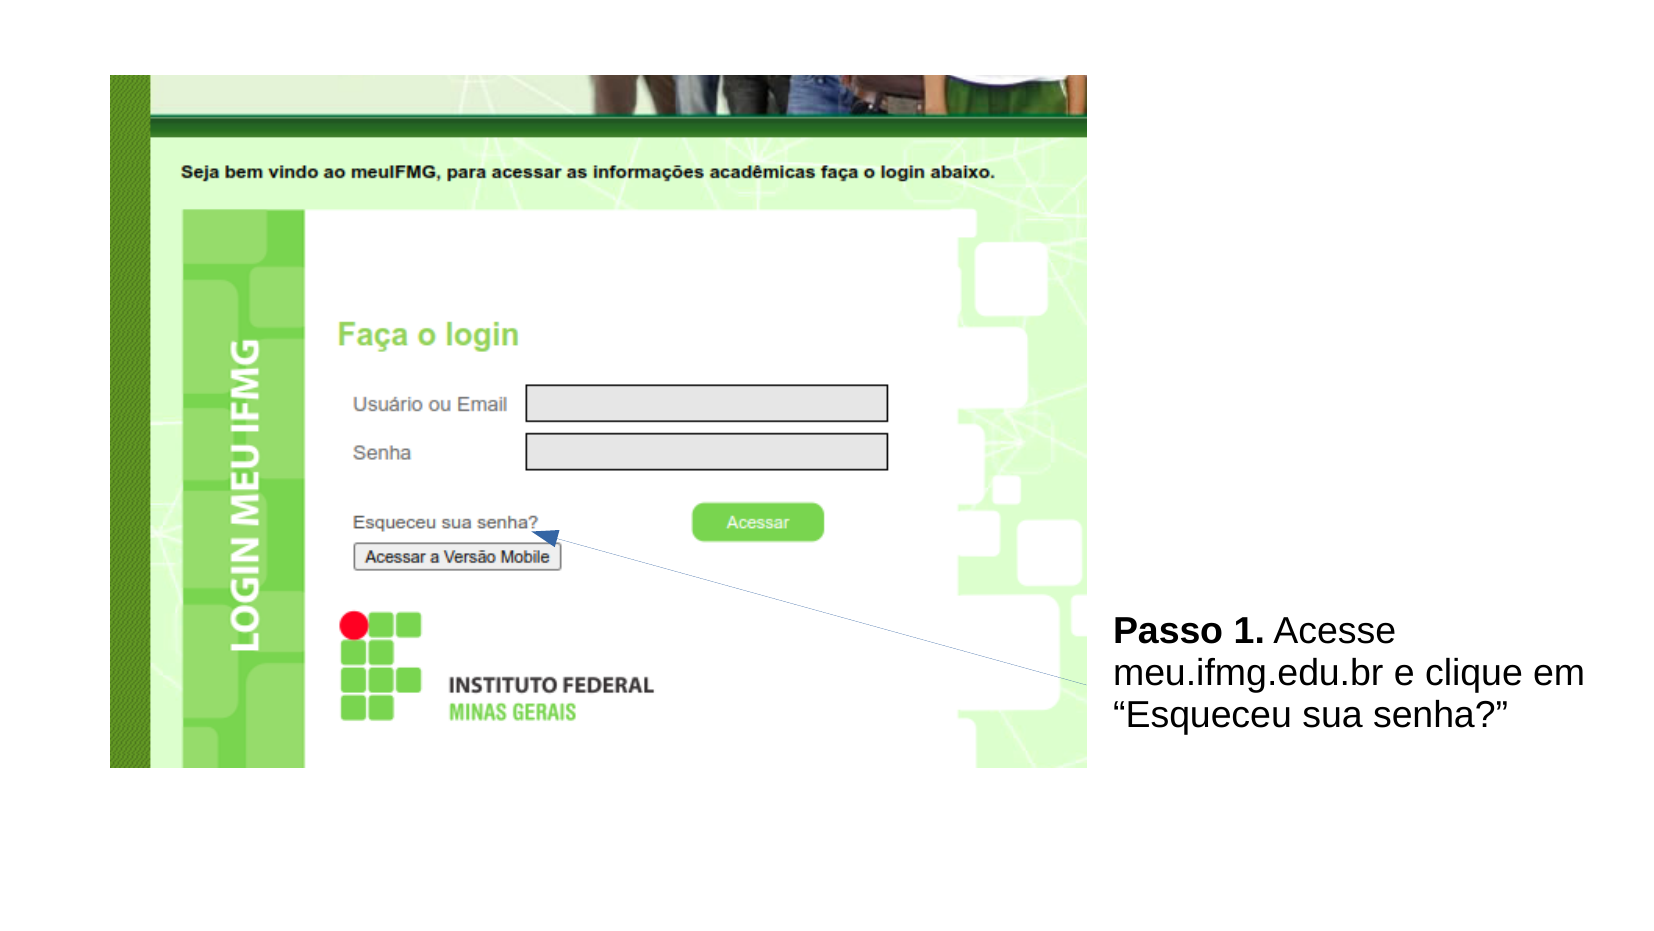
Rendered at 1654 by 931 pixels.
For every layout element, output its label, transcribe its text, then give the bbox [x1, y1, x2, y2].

text_box Passo 1. Acesse meu.ifmg.edu.br e clique em “Esqueceu sua senha?” [1098, 602, 1607, 786]
picture [110, 75, 1087, 768]
